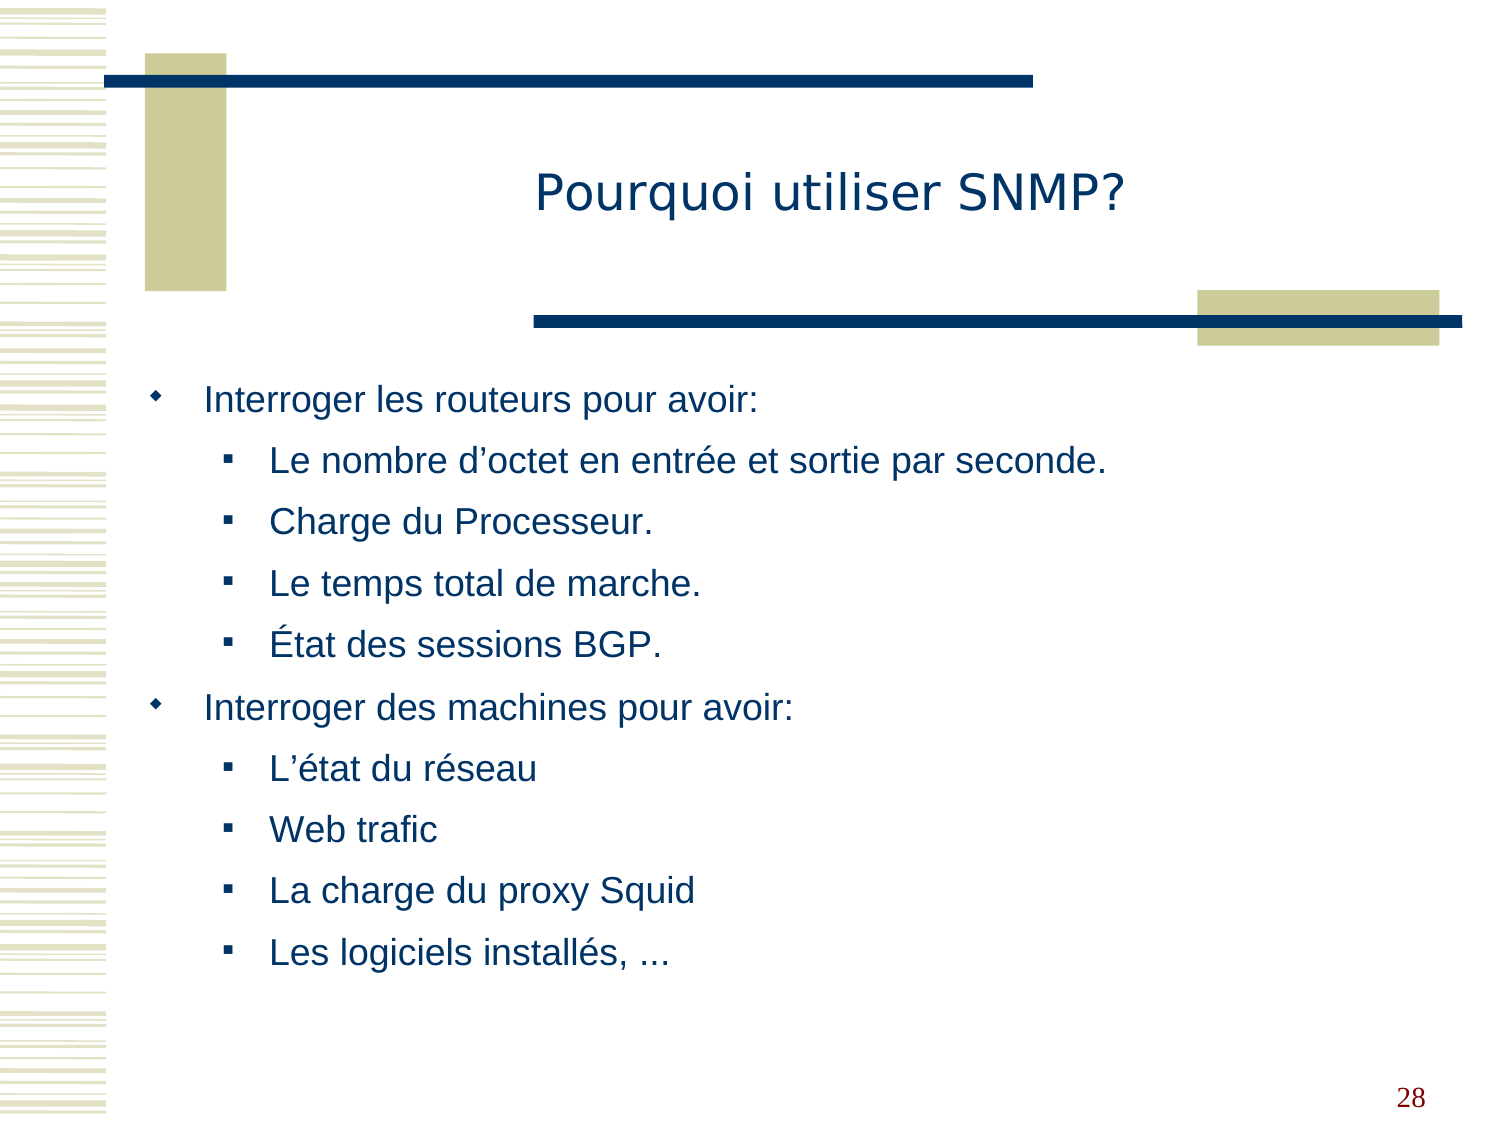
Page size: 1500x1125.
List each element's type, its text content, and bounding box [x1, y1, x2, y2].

list Interroger les routeurs pour avoir: Le nombre d’octet en entrée et sortie par seconde. Charge du Processeur. Le temps total de marche. État des sessions BGP. Interroger des machines pour avoir: L’état du réseau Web trafic La charge du proxy Squid Les logiciels installés, ... [132, 363, 1439, 1046]
title Pourquoi utiliser SNMP? [225, 99, 1437, 289]
